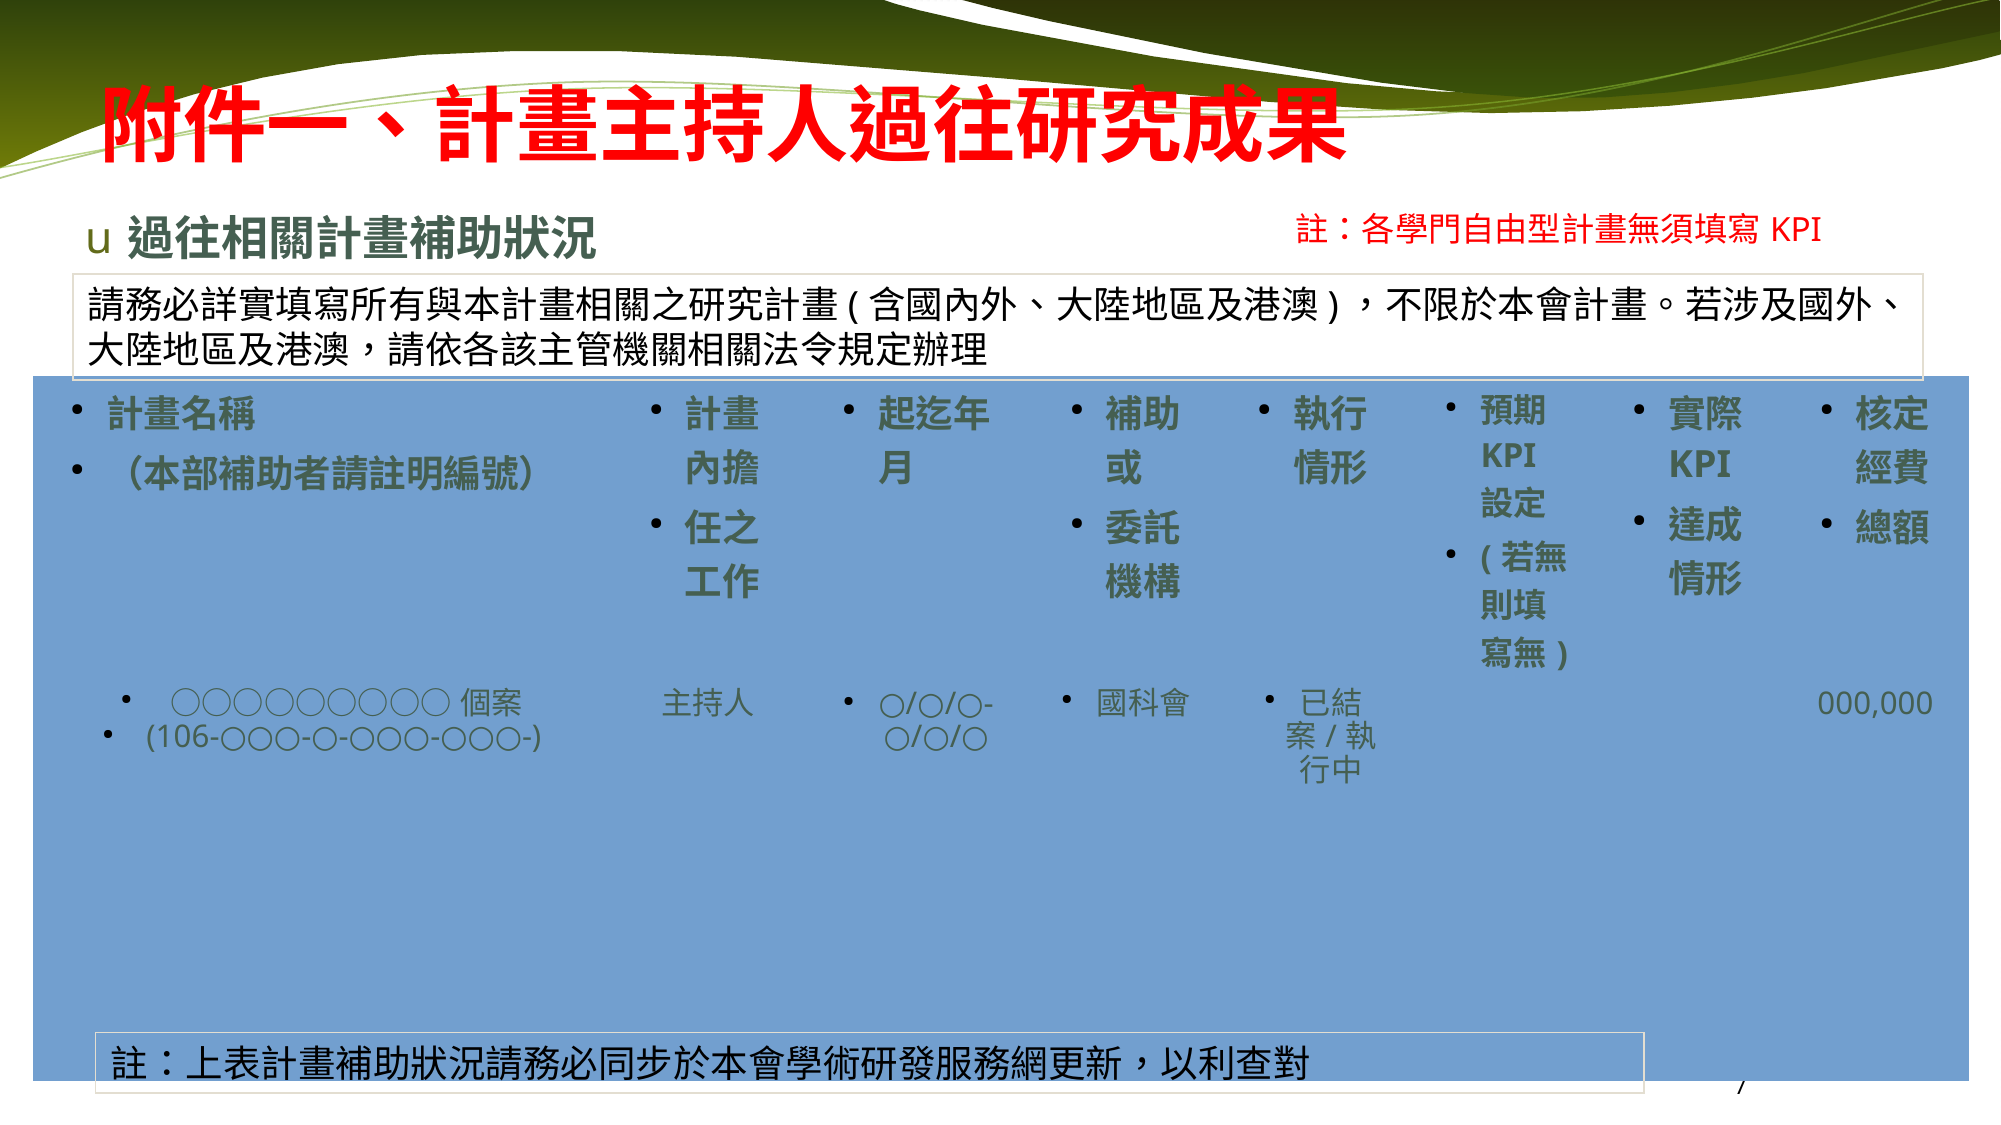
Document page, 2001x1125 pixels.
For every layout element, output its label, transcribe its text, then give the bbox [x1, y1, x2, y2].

table_cell [805, 911, 1032, 968]
table_header 計畫名稱 （本部補助者請註明編號） [33, 376, 611, 683]
table_cell [1032, 1025, 1220, 1032]
table_cell [1595, 1025, 1782, 1081]
table_cell [1220, 797, 1407, 854]
table_cell [1782, 797, 1969, 854]
table_cell [33, 911, 611, 968]
table_header 執行情形 [1220, 381, 1407, 683]
table_cell [1032, 968, 1220, 1025]
table_cell [1220, 1025, 1407, 1032]
table_cell [1595, 683, 1782, 797]
table_cell [1595, 854, 1782, 911]
table_cell [33, 1025, 611, 1081]
table_cell [1407, 968, 1595, 1025]
table_cell [805, 968, 1032, 1025]
table_cell [1595, 797, 1782, 854]
table_header 計畫內擔 任之工作 [611, 381, 805, 683]
table_cell [611, 968, 805, 1025]
table_cell [33, 797, 611, 854]
table_cell [805, 797, 1032, 854]
table_cell [611, 854, 805, 911]
table_cell ○○○○○○○○○個案 (106-○○○-○-○○○-○○○-) [33, 683, 611, 797]
table_cell [1782, 911, 1969, 968]
table_cell [33, 968, 611, 1025]
table_cell [1220, 968, 1407, 1025]
table_cell [1407, 683, 1595, 797]
table_cell ○/○/○-○/○/○ [805, 683, 1032, 797]
table_cell [1032, 854, 1220, 911]
table_header 核定經費 總額 [1782, 376, 1969, 683]
table_cell 000,000 [1782, 683, 1969, 797]
table_cell [1407, 854, 1595, 911]
table_header 補助或 委託機構 [1032, 381, 1220, 683]
text_box <編號> [1733, 1081, 1900, 1103]
table_cell [1407, 797, 1595, 854]
table_cell [805, 854, 1032, 911]
table_cell [1032, 797, 1220, 854]
table_header 預期KPI設定 (若無則填寫無) [1407, 381, 1595, 683]
table_cell [1782, 968, 1969, 1025]
table_cell [1220, 911, 1407, 968]
text_box 註：上表計畫補助狀況請務必同步於本會學術研發服務網更新，以利查對 [95, 1032, 1644, 1093]
text_box 註：各學門自由型計畫無須填寫KPI [1280, 195, 1970, 267]
table_cell [1782, 1025, 1969, 1081]
table_header 實際KPI 達成情形 [1595, 381, 1782, 683]
table_cell 主持人 [611, 683, 805, 797]
table_cell 已結案/執行中 [1220, 683, 1407, 797]
table_cell [1032, 911, 1220, 968]
table_cell [33, 854, 611, 911]
table_cell 國科會 [1032, 683, 1220, 797]
list 過往相關計畫補助狀況 [70, 172, 1905, 273]
table_cell [1220, 854, 1407, 911]
title 附件一、計畫主持人過往研究成果 [99, 51, 1900, 172]
table_cell [611, 911, 805, 968]
table_cell [1407, 1025, 1595, 1032]
table_cell [1407, 911, 1595, 968]
table_cell [1782, 854, 1969, 911]
table_cell [1595, 968, 1782, 1025]
text_box 請務必詳實填寫所有與本計畫相關之研究計畫(含國內外、大陸地區及港澳)，不限於本會計畫。若涉及國外、大陸地區及港澳，請依各該主管機關相關法令規定辦理 [72, 273, 1923, 380]
table_cell [611, 797, 805, 854]
table_cell [1595, 911, 1782, 968]
table_header 起迄年月 [805, 381, 1032, 683]
table_cell [611, 1025, 805, 1032]
table_cell [805, 1025, 1032, 1032]
